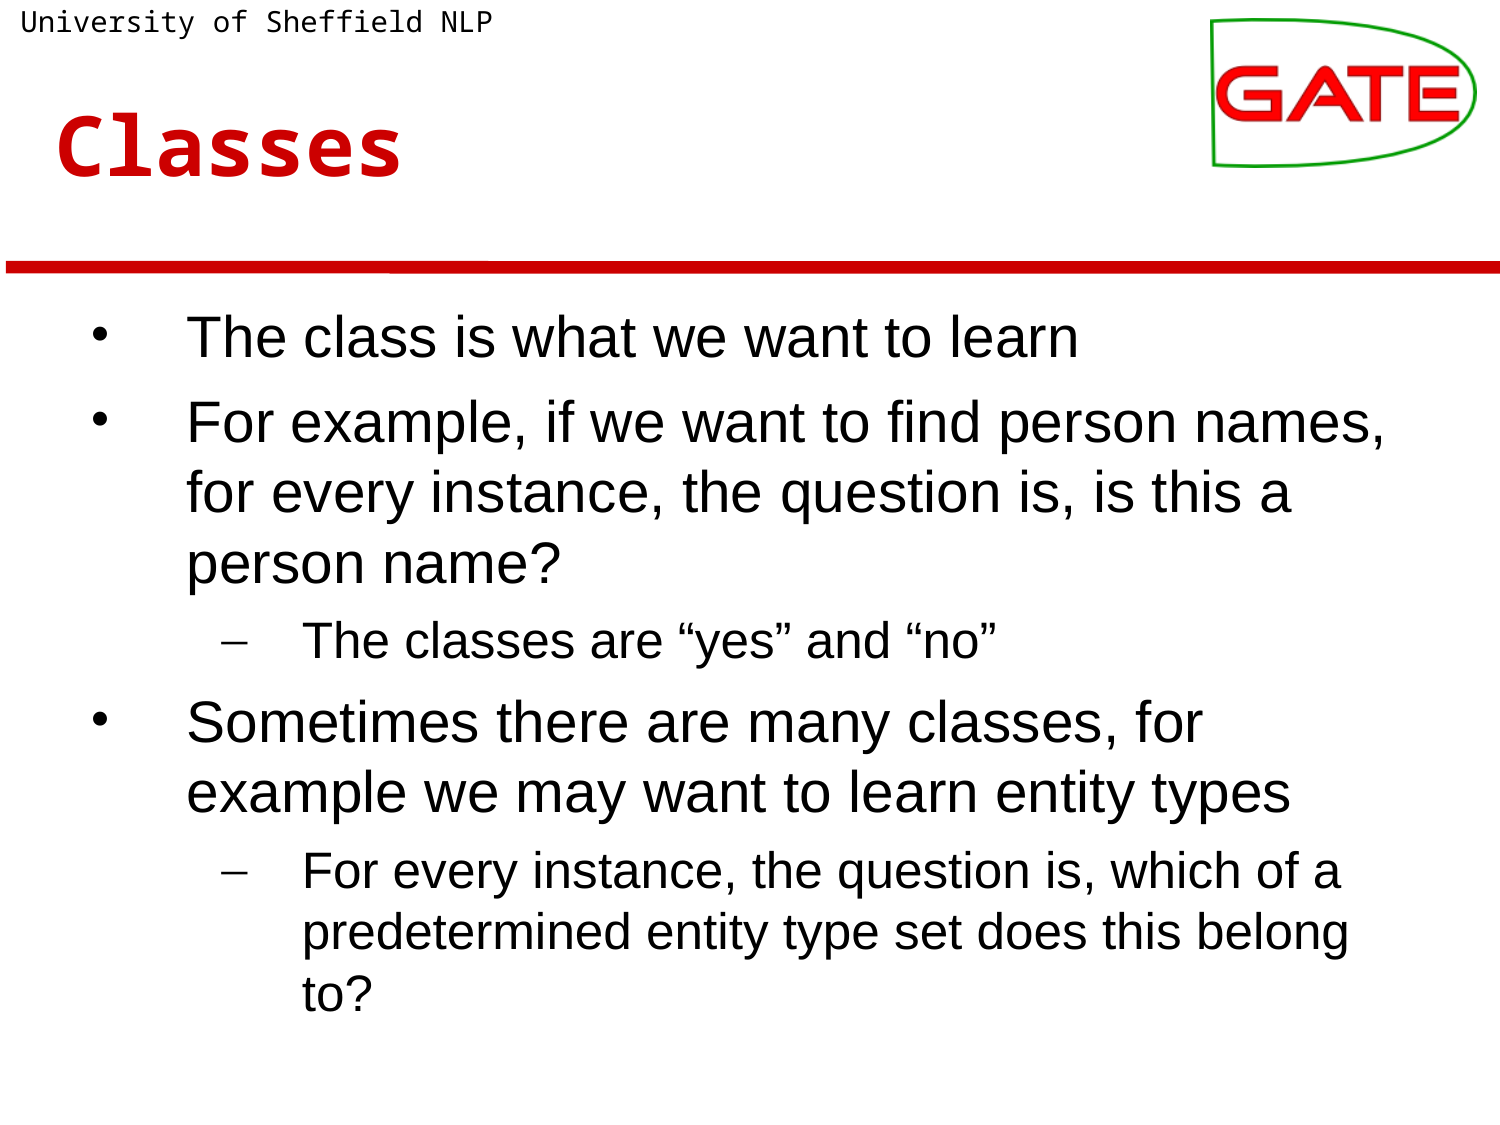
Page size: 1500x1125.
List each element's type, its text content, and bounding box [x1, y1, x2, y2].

title Classes [41, 37, 1391, 254]
picture [1210, 18, 1477, 168]
list The class is what we want to learn For example, if we want to find person names, for every instance, the question is, is this a person name? The classes are “yes” and “no” Sometimes there are many classes, for example we may want to learn entity types For every instance, the question is, which of a predetermined entity type set does this belong to? [75, 290, 1425, 1034]
